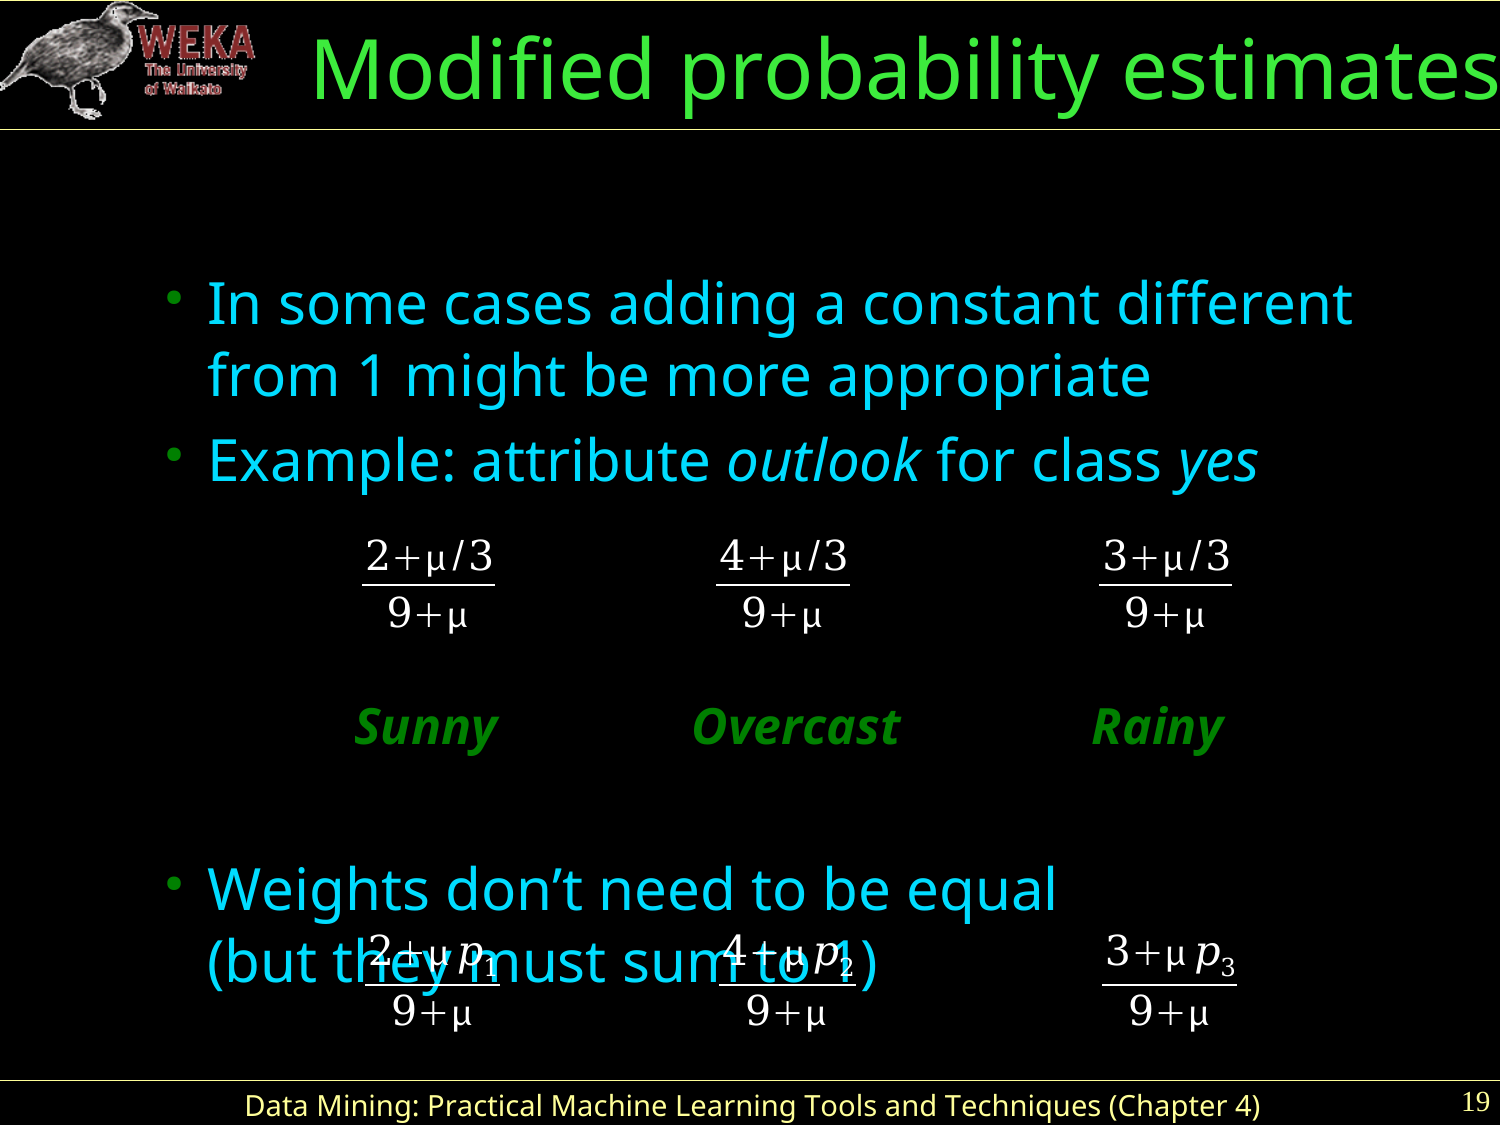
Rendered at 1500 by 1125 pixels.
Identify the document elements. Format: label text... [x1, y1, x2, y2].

picture [0, 1, 266, 129]
text_box Sunny [339, 683, 513, 768]
chart [357, 926, 509, 1039]
text_box In some cases adding a constant different from 1 might be more appropriate Example: attribute outlook for class yes Weights don’t need to be equal (but they must sum to 1) [149, 260, 1388, 936]
chart [1094, 926, 1246, 1039]
chart [708, 531, 859, 641]
chart [354, 531, 503, 641]
chart [1091, 531, 1241, 641]
title Modified probability estimates [295, 0, 1500, 148]
text_box Rainy [1077, 683, 1239, 768]
text_box Overcast [677, 683, 916, 768]
chart [711, 926, 864, 1039]
